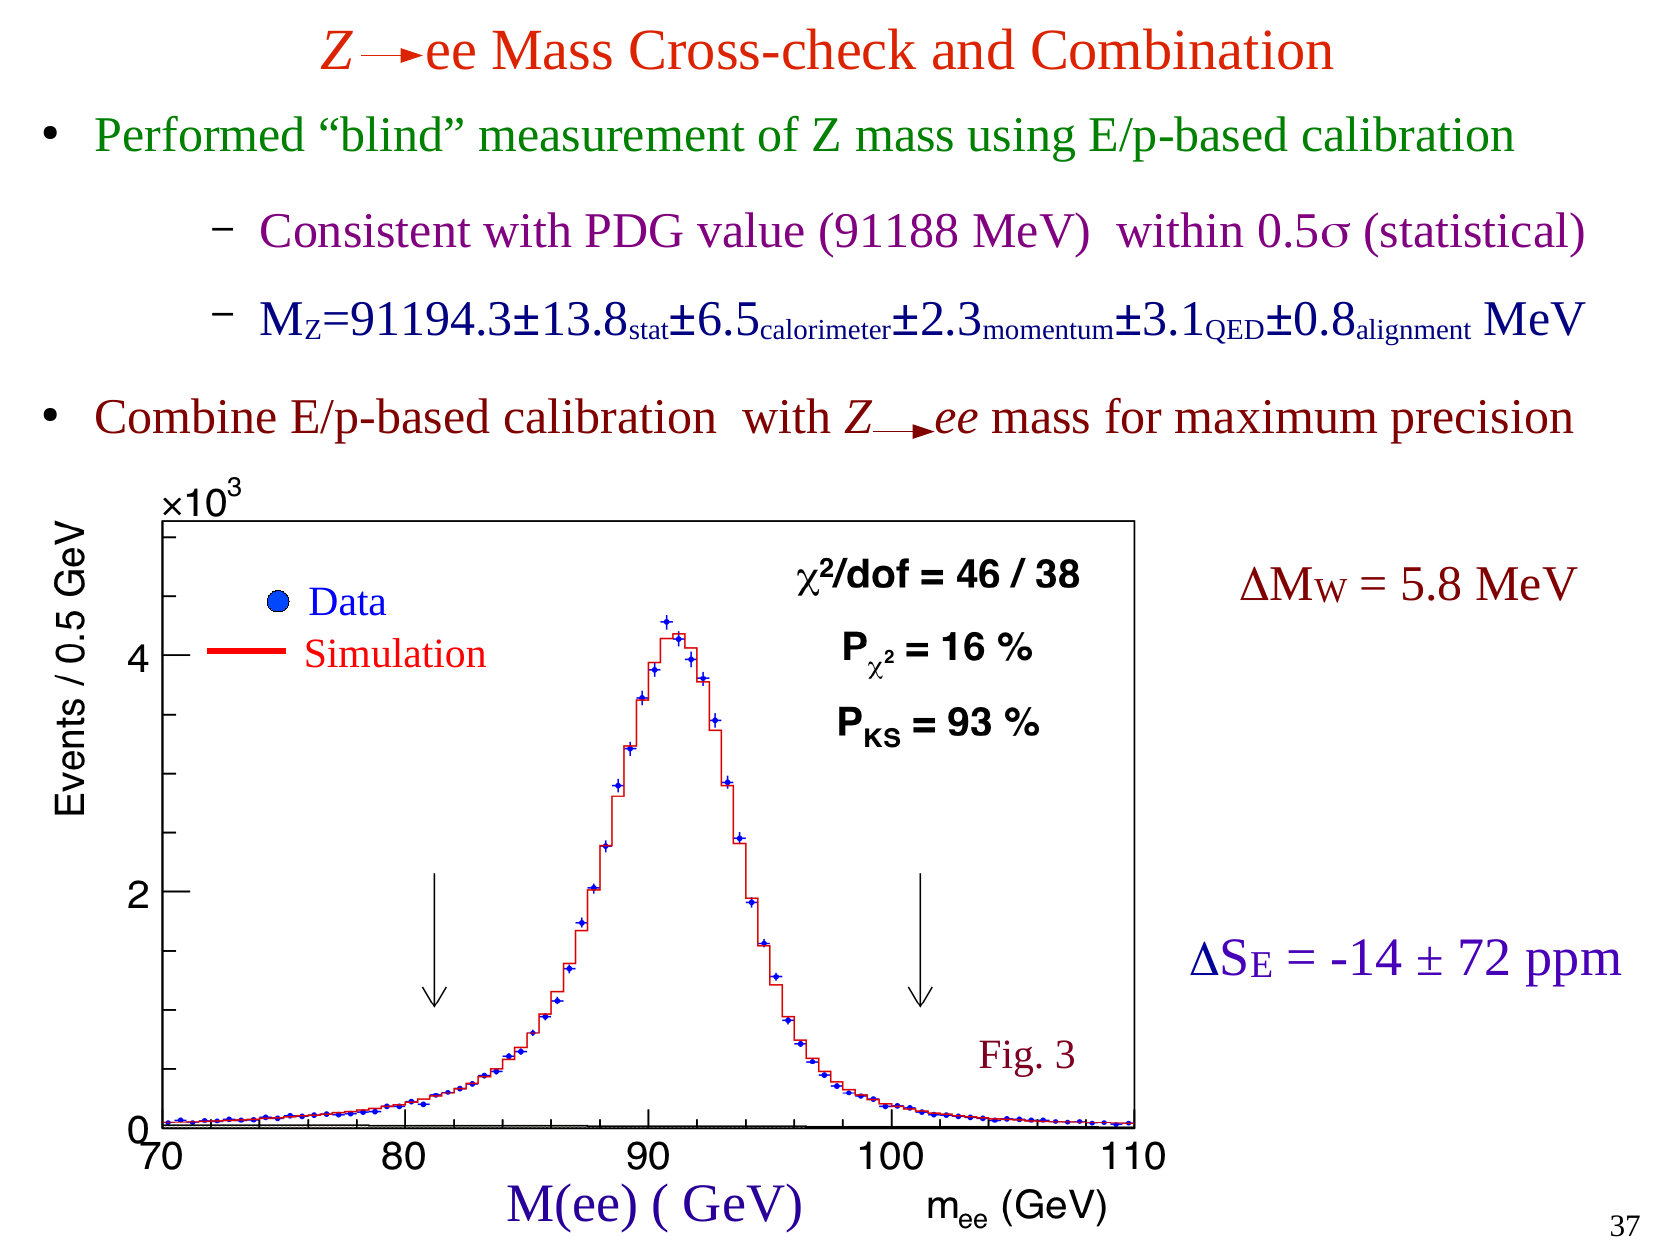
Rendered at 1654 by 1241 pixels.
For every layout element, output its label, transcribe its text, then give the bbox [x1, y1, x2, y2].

title Z ee Mass Cross-check and Combination [121, 0, 1534, 104]
picture [0, 468, 1182, 1241]
text_box Simulation [303, 630, 524, 691]
text_box [267, 590, 290, 612]
list Performed “blind” measurement of Z mass using E/p-based calibration Consistent with PDG value (91188 MeV) within 0.5σ (statistical) MZ=91194.3±13.8stat±6.5calorimeter±2.3momentum±3.1QED±0.8alignment MeV Combine E/p-based calibration with Z ee mass for maximum precision [23, 106, 1654, 555]
text_box Fig. 3 [978, 1030, 1076, 1078]
text_box ΔMW = 5.8 MeV [1182, 555, 1654, 691]
text_box M(ee) ( GeV) [506, 1173, 847, 1241]
text_box Data [308, 578, 408, 630]
text_box ΔSE = -14 ± 72 ppm [1171, 926, 1624, 1000]
